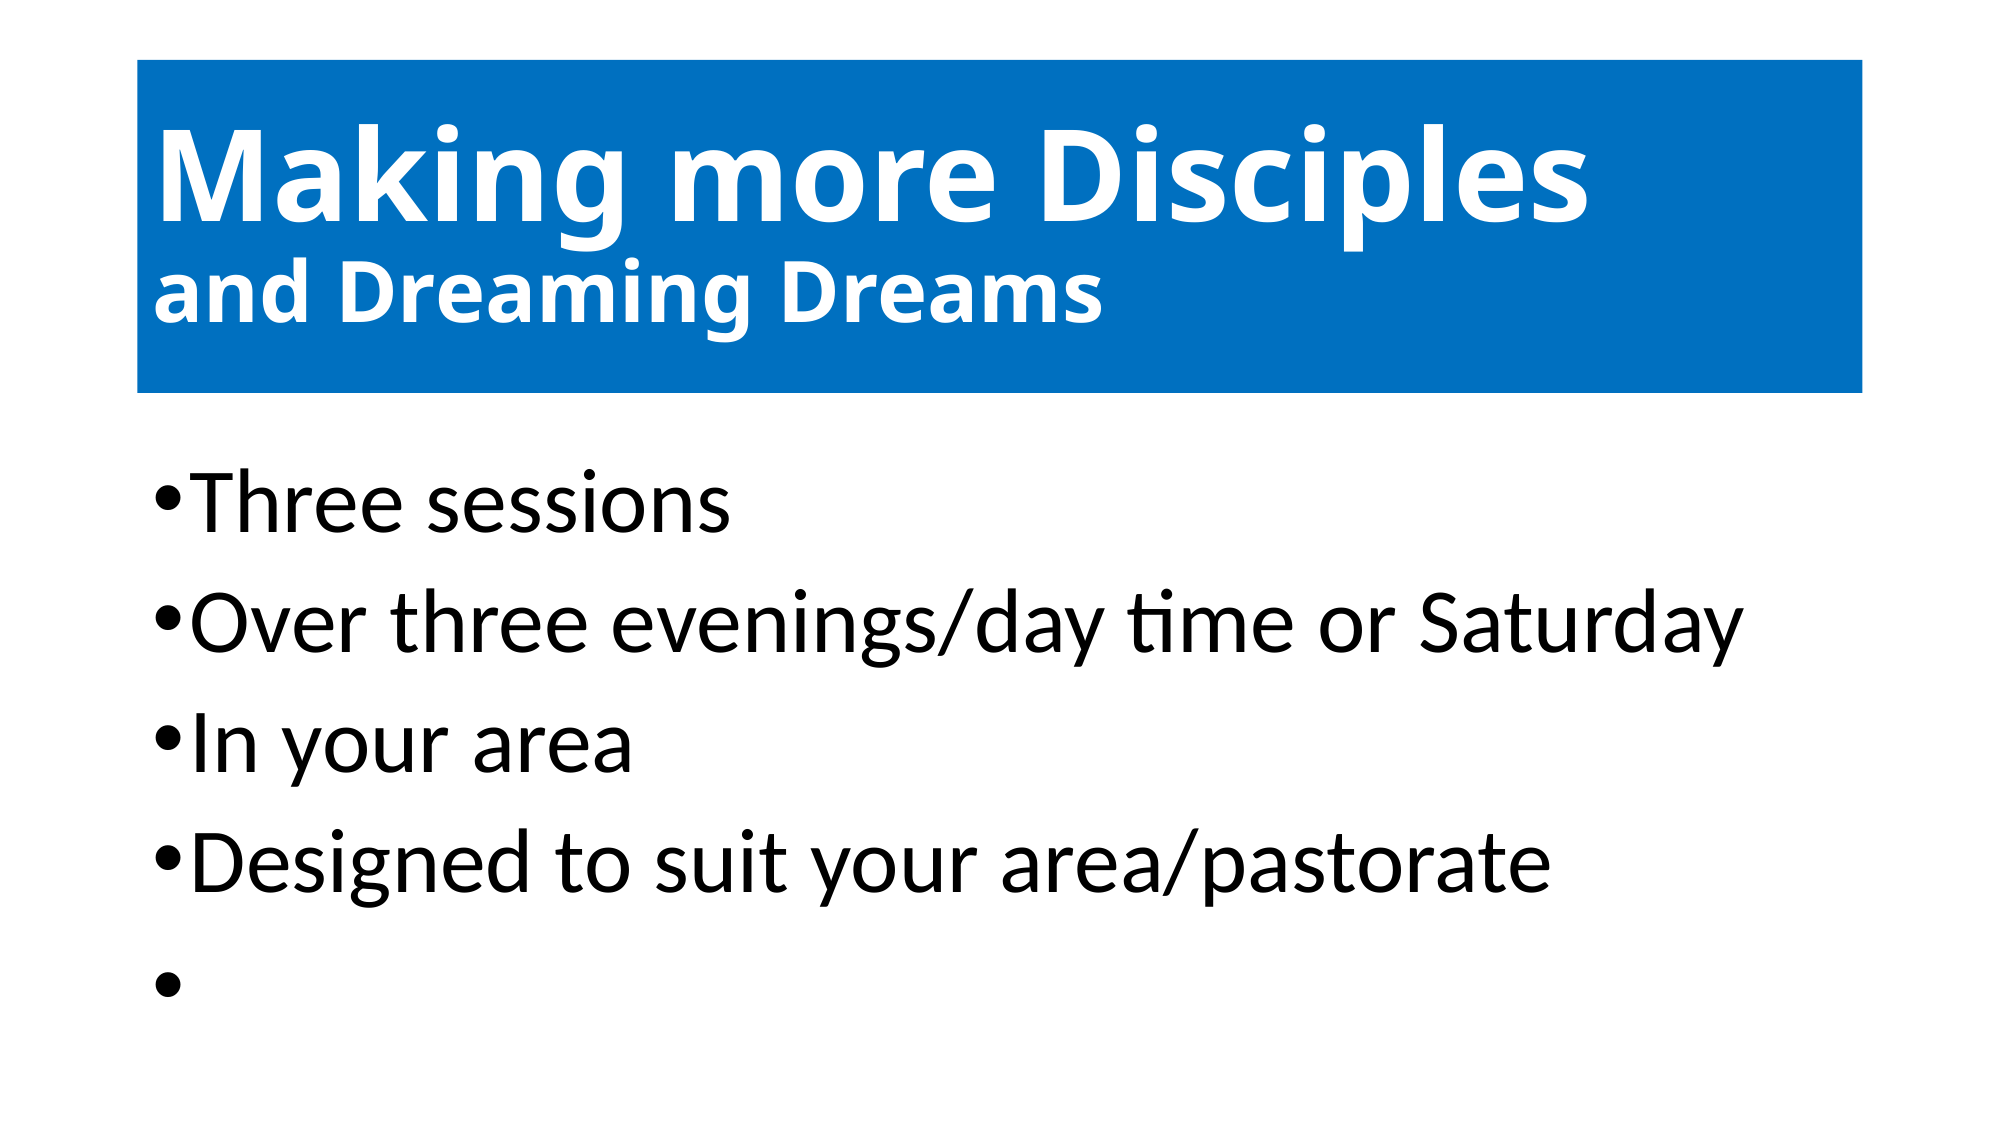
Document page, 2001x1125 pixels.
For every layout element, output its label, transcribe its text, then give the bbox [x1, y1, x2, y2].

title Making more Disciples and Dreaming Dreams [137, 59, 1863, 393]
list Three sessions Over three evenings/day time or Saturday In your area Designed to suit your area/pastorate [137, 445, 1863, 1014]
